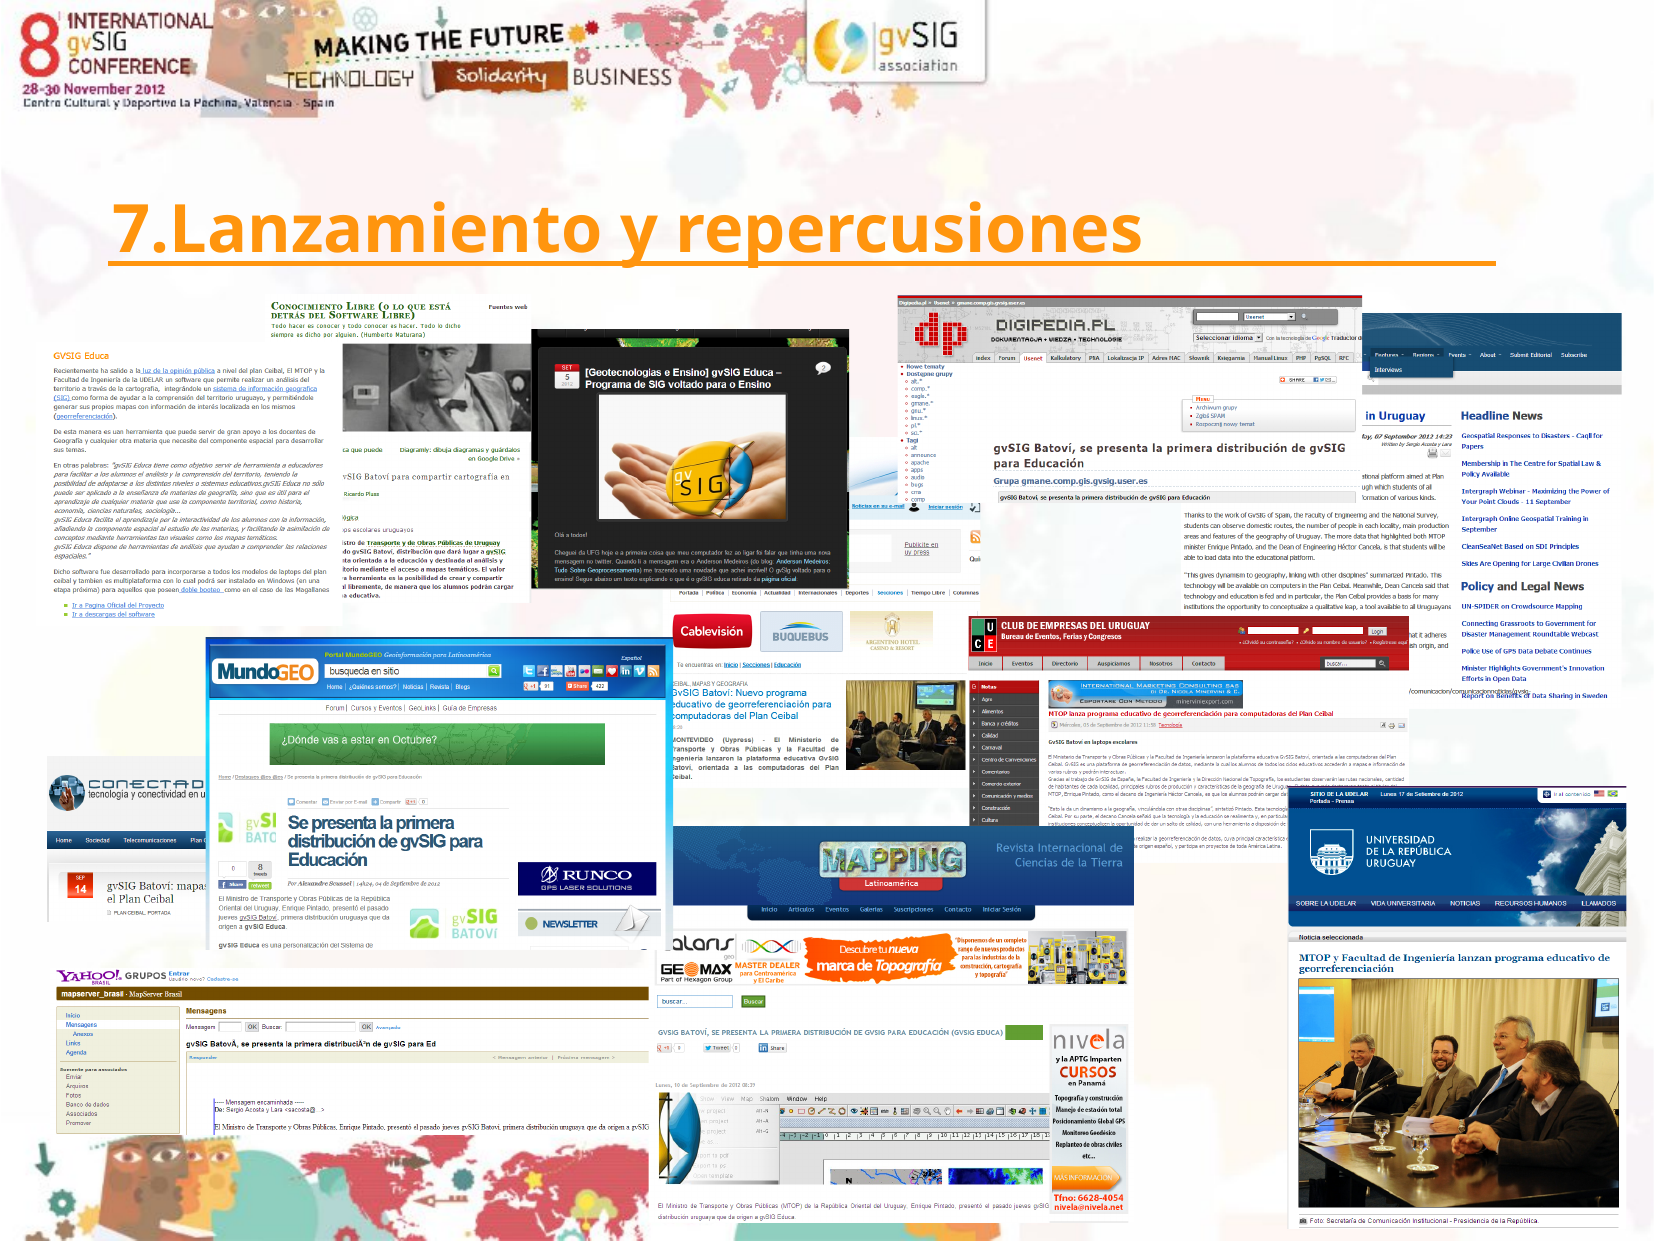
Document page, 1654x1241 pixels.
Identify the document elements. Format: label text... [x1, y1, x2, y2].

title 7.Lanzamiento y repercusiones [112, 187, 1601, 266]
picture [1, 0, 1654, 1241]
